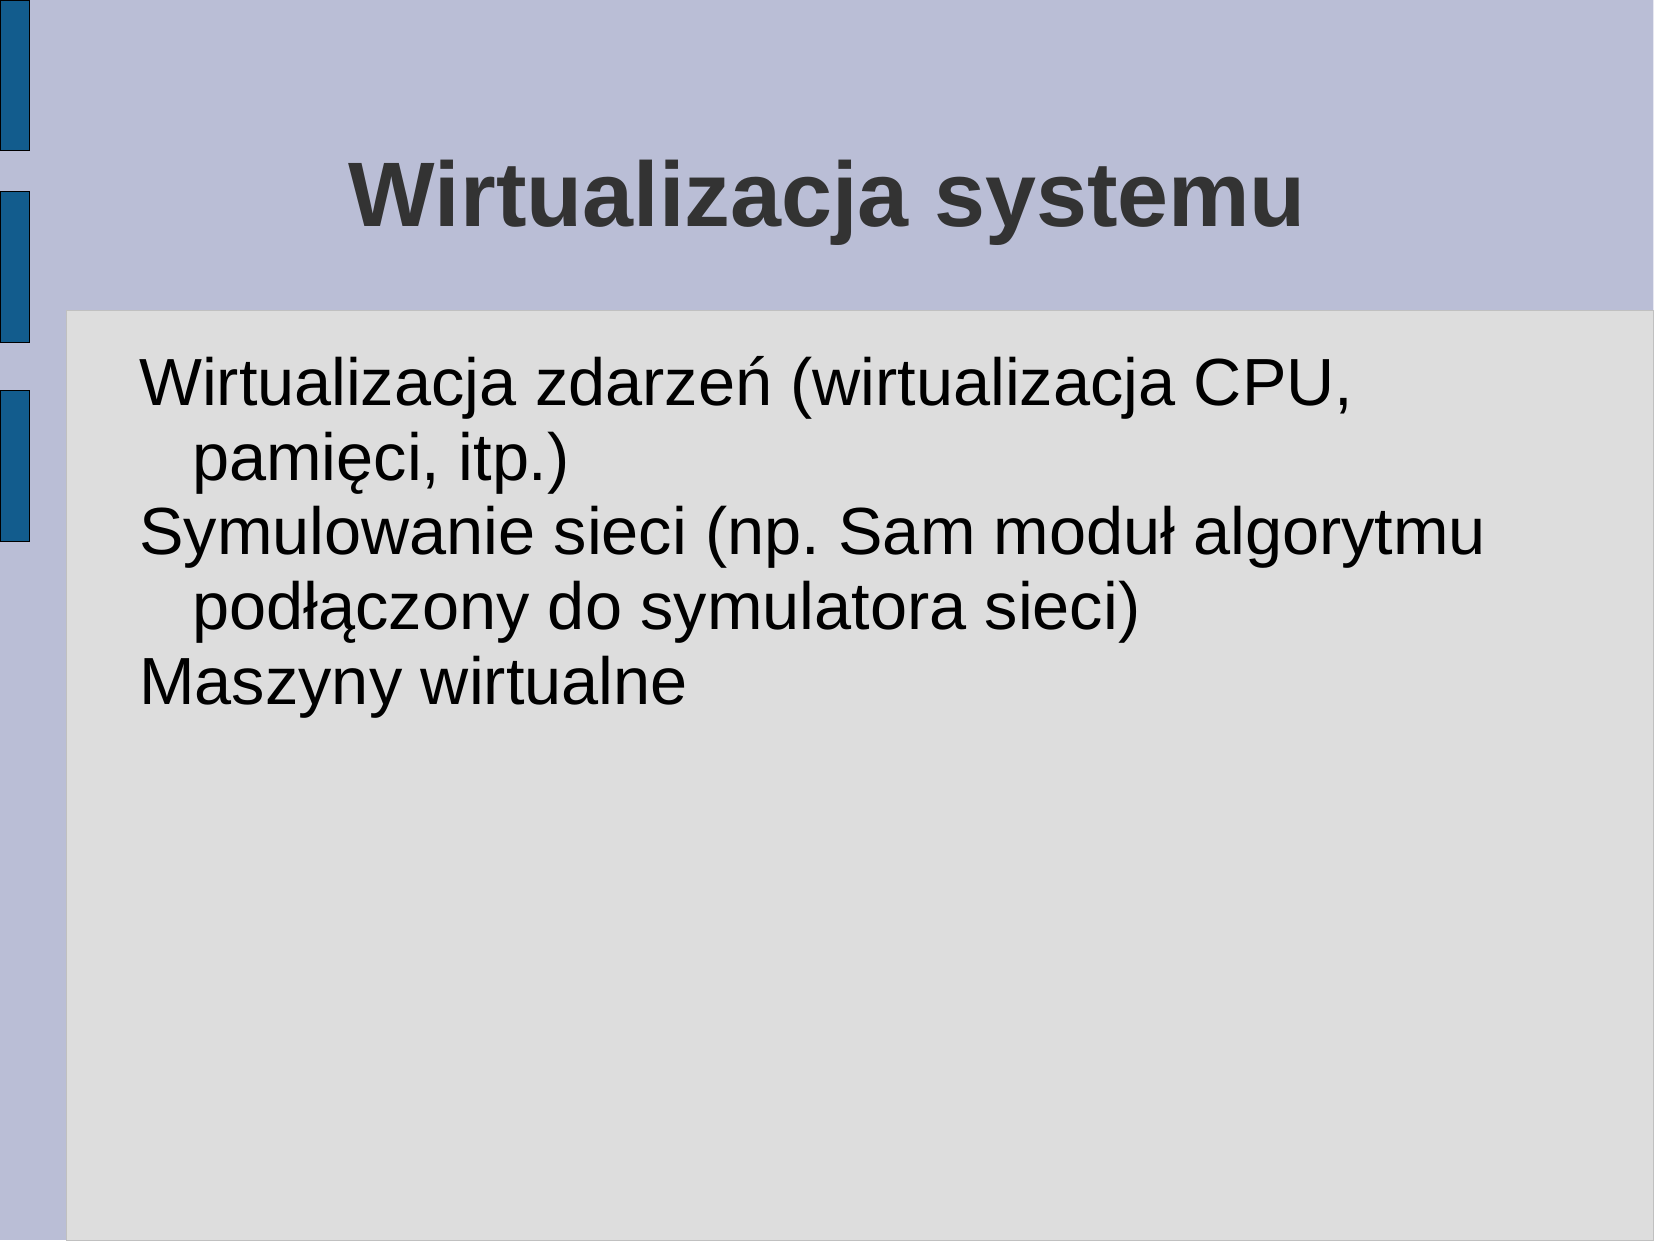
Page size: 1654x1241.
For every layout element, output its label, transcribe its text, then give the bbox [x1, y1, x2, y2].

title Wirtualizacja systemu [121, 91, 1534, 299]
list Wirtualizacja zdarzeń (wirtualizacja CPU, pamięci, itp.) Symulowanie sieci (np. Sam moduł algorytmu podłączony do symulatora sieci) Maszyny wirtualne [121, 344, 1534, 1127]
